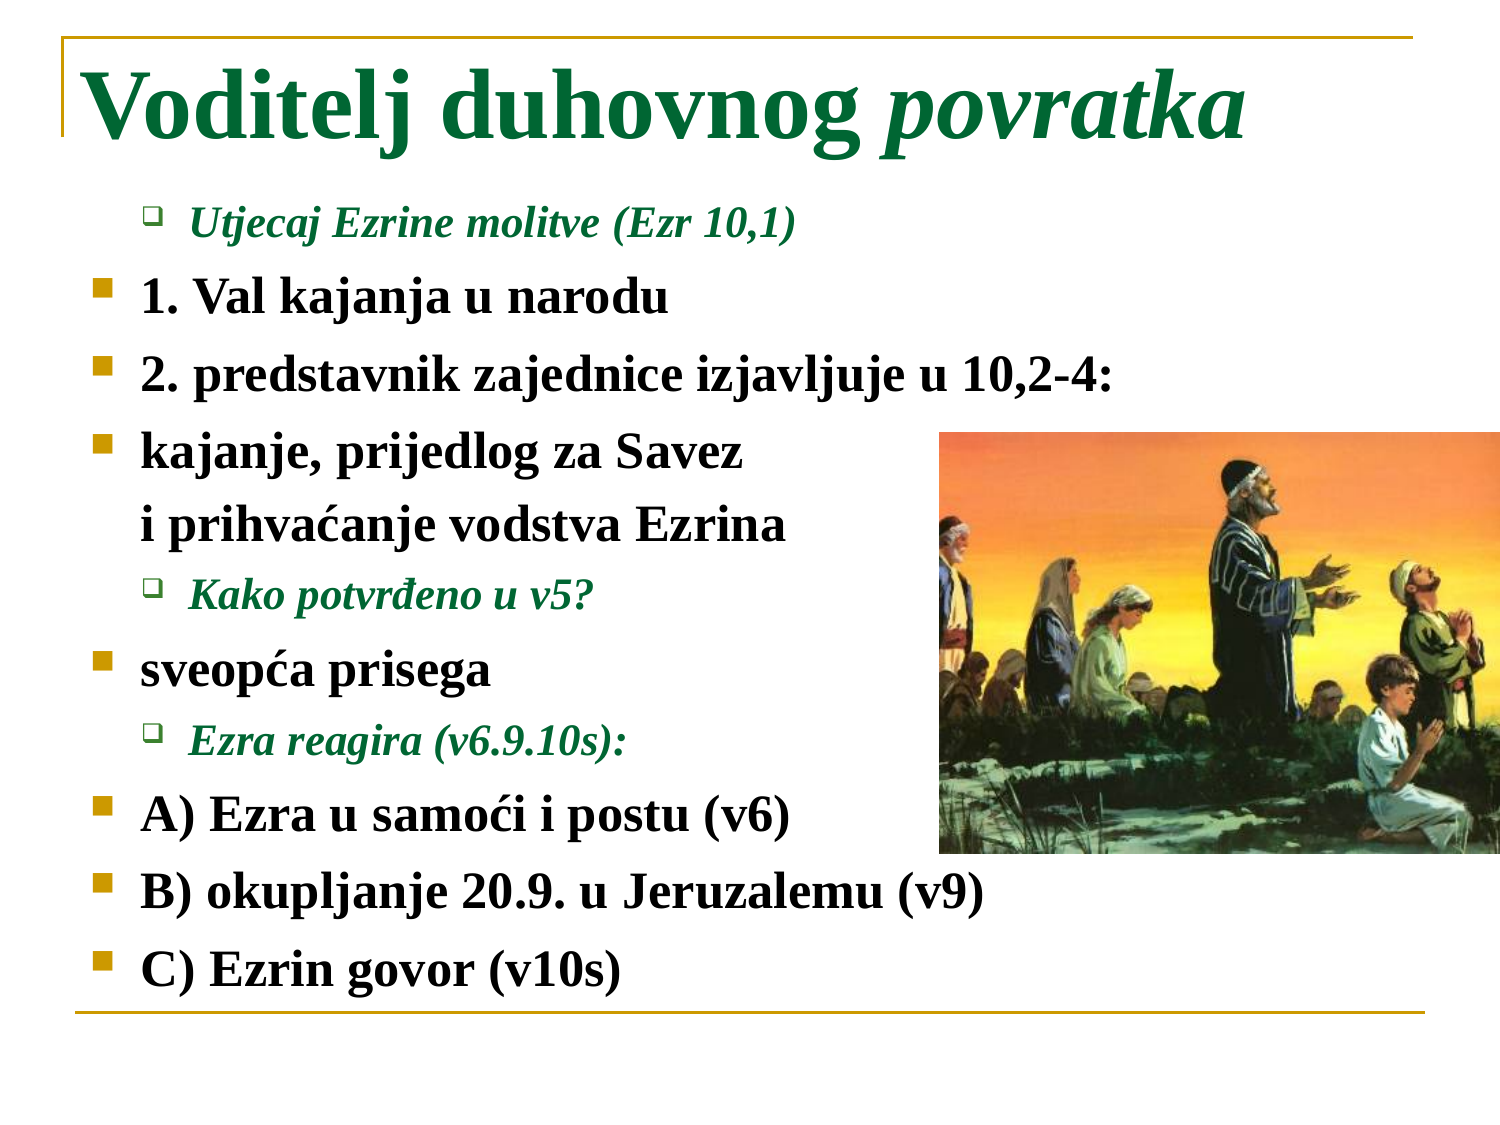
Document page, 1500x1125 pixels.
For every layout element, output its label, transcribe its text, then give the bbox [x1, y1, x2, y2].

list Utjecaj Ezrine molitve (Ezr 10,1) 1. Val kajanja u narodu 2. predstavnik zajednice izjavljuje u 10,2-4: kajanje, prijedlog za Savez i prihvaćanje vodstva Ezrina Kako potvrđeno u v5? sveopća prisega Ezra reagira (v6.9.10s): A) Ezra u samoći i postu (v6) B) okupljanje 20.9. u Jeruzalemu (v9) C) Ezrin govor (v10s) [75, 177, 1426, 1006]
title Voditelj duhovnog povratka [64, 30, 1415, 185]
picture [939, 432, 1500, 854]
